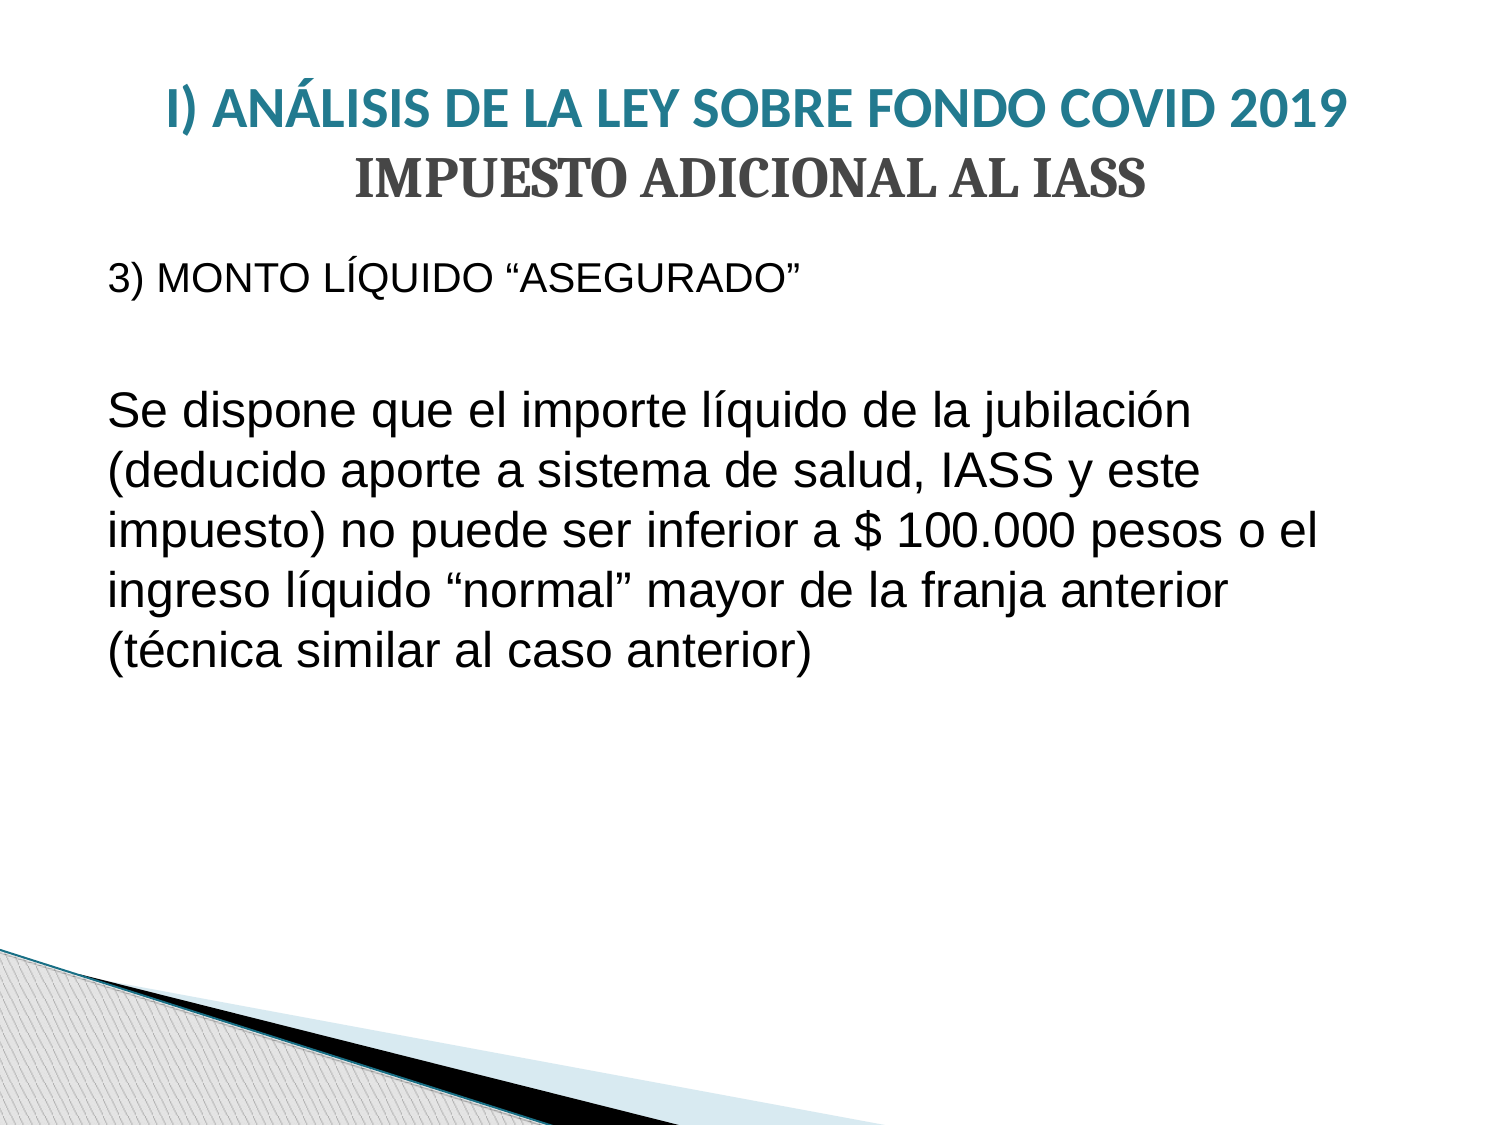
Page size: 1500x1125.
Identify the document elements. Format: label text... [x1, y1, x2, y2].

title I) ANÁLISIS DE LA LEY SOBRE FONDO COVID 2019 IMPUESTO ADICIONAL AL IASS [75, 45, 1425, 233]
list 3) MONTO LÍQUIDO “ASEGURADO” Se dispone que el importe líquido de la jubilación (deducido aporte a sistema de salud, IASS y este impuesto) no puede ser inferior a $ 100.000 pesos o el ingreso líquido “normal” mayor de la franja anterior (técnica similar al caso anterior) [75, 243, 1425, 986]
